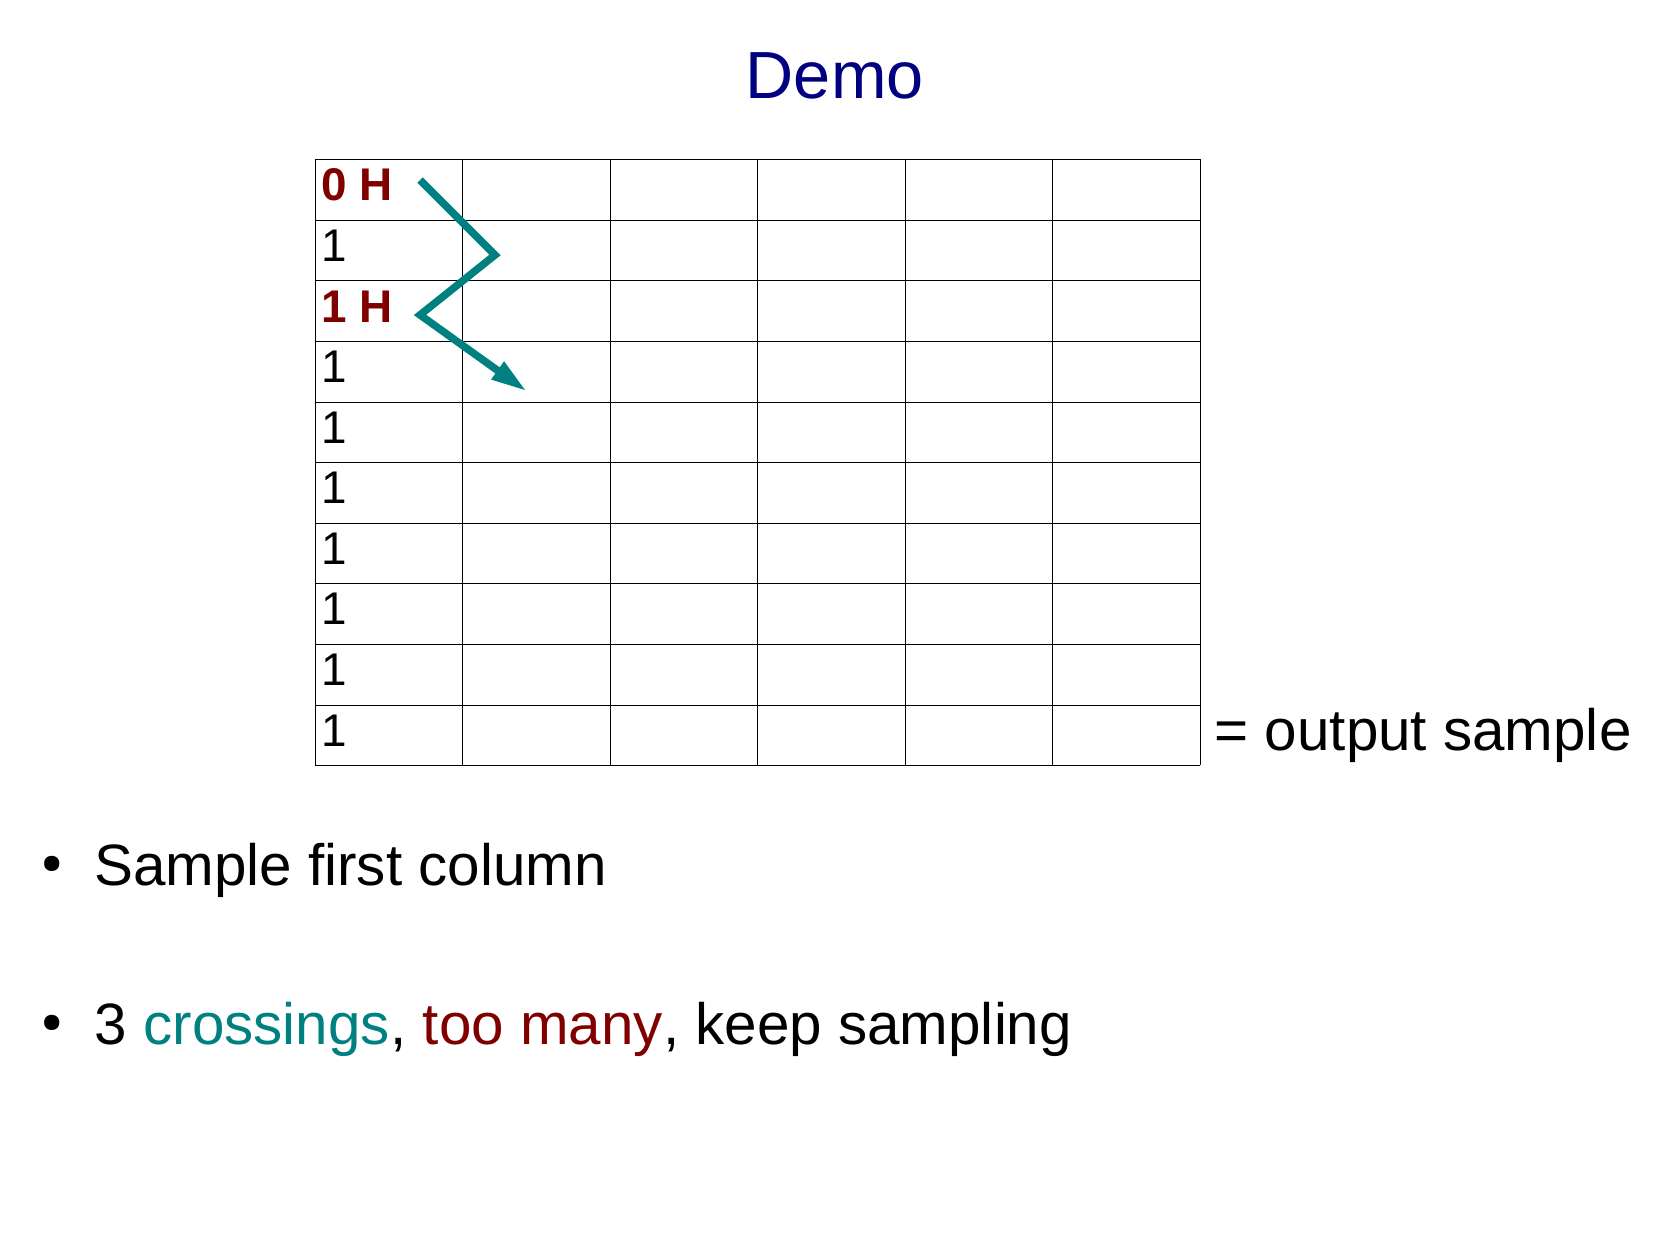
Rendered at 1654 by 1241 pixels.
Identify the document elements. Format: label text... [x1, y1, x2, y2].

table_cell [906, 403, 1052, 462]
table_cell [758, 645, 905, 705]
table_cell [758, 403, 905, 462]
table_cell [758, 706, 905, 765]
table_cell 1 [316, 706, 462, 765]
table_header [1053, 160, 1200, 220]
table_cell [611, 584, 757, 644]
table_cell [611, 706, 757, 765]
table_cell [1053, 403, 1200, 462]
table_cell [1053, 221, 1200, 280]
table_cell [906, 221, 1052, 280]
table_cell 1 [316, 221, 462, 280]
table_cell 1 [316, 524, 462, 583]
title Demo [131, 0, 1538, 151]
table_cell [463, 463, 610, 523]
table_cell [906, 645, 1052, 705]
table_cell [906, 342, 1052, 402]
text_box = output sample [1199, 690, 1647, 770]
table_cell [463, 403, 610, 462]
table_cell [906, 463, 1052, 523]
table_cell 1 [316, 645, 462, 705]
table_cell 1 H [428, 287, 462, 339]
table_cell [758, 281, 905, 341]
table_cell [906, 524, 1052, 583]
table_cell [611, 281, 757, 341]
table_header [906, 160, 1052, 220]
table_cell 1 [316, 463, 462, 523]
table_cell [758, 584, 905, 644]
table_cell [758, 342, 905, 402]
table_cell 1 [316, 342, 462, 402]
table_cell [1053, 645, 1200, 705]
table_cell [463, 230, 488, 274]
list Sample first column 3 crossings, too many, keep sampling [8, 825, 1636, 1241]
table_cell [463, 706, 610, 765]
table_cell [906, 584, 1052, 644]
table_header [611, 160, 757, 220]
table_cell [611, 463, 757, 523]
table_cell 1 [316, 403, 462, 462]
table_cell [611, 524, 757, 583]
table_cell [463, 645, 610, 705]
table_cell [1053, 342, 1200, 402]
table_cell [1053, 706, 1199, 765]
table_cell [611, 403, 757, 462]
table_cell [463, 524, 610, 583]
table_header [463, 160, 610, 220]
table_cell [611, 221, 757, 280]
table_cell [463, 342, 610, 402]
table_cell [611, 342, 757, 402]
table_cell [1053, 281, 1200, 341]
table_cell [463, 584, 610, 644]
table_cell [758, 221, 905, 280]
table_cell [1053, 524, 1200, 583]
table_cell [611, 645, 757, 705]
table_cell 1 [316, 584, 462, 644]
table_cell [758, 463, 905, 523]
table_cell [1053, 584, 1200, 644]
table_cell 1 H [316, 281, 455, 341]
table_cell [463, 281, 610, 341]
table_cell [906, 706, 1052, 765]
table_cell [468, 221, 610, 280]
table_cell [906, 281, 1052, 341]
table_header [758, 160, 905, 220]
table_cell [758, 524, 905, 583]
table_cell [1053, 463, 1200, 523]
table_header 0 H [316, 160, 462, 220]
